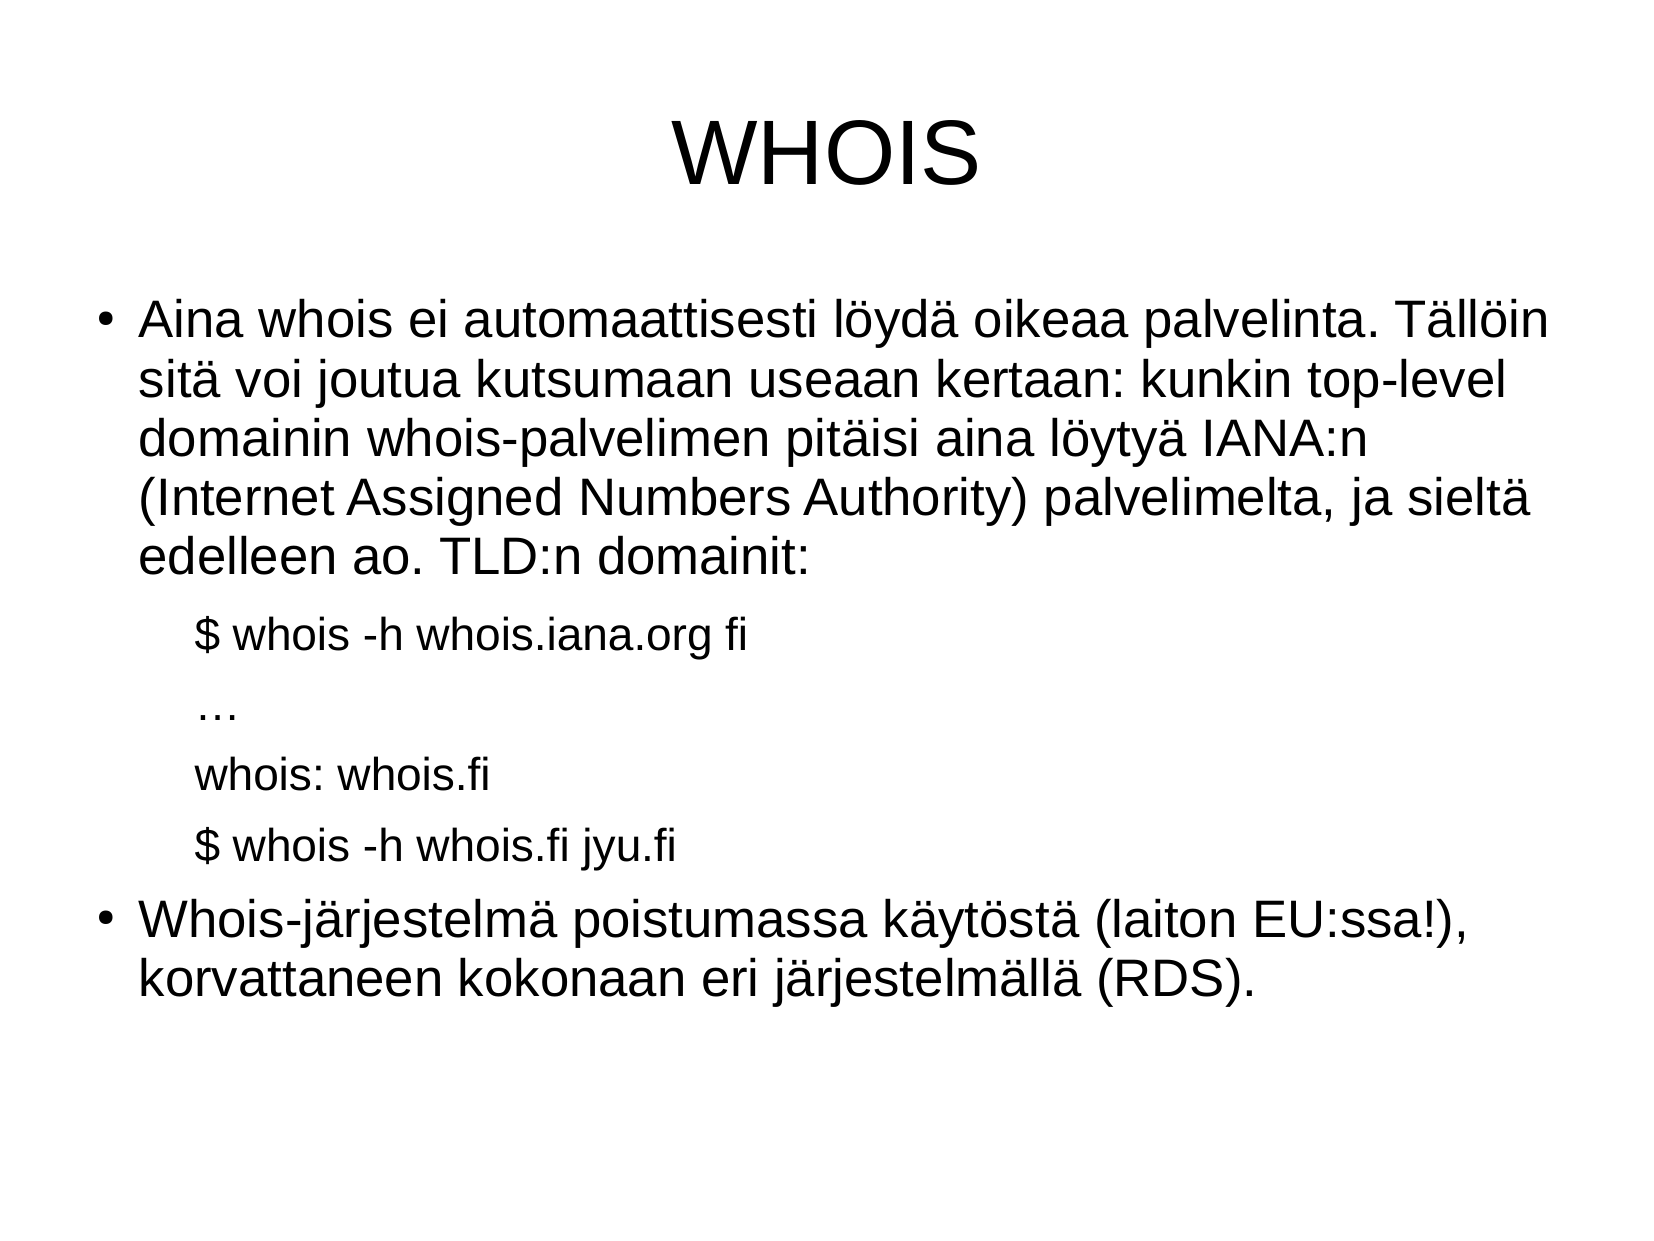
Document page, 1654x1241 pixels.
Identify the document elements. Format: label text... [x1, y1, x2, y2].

list Aina whois ei automaattisesti löydä oikeaa palvelinta. Tällöin sitä voi joutua kutsumaan useaan kertaan: kunkin top-level domainin whois-palvelimen pitäisi aina löytyä IANA:n (Internet Assigned Numbers Authority) palvelimelta, ja sieltä edelleen ao. TLD:n domainit: $ whois -h whois.iana.org fi … whois: whois.fi $ whois -h whois.fi jyu.fi Whois-järjestelmä poistumassa käytöstä (laiton EU:ssa!), korvattaneen kokonaan eri järjestelmällä (RDS). [82, 290, 1571, 1010]
title WHOIS [82, 49, 1571, 257]
